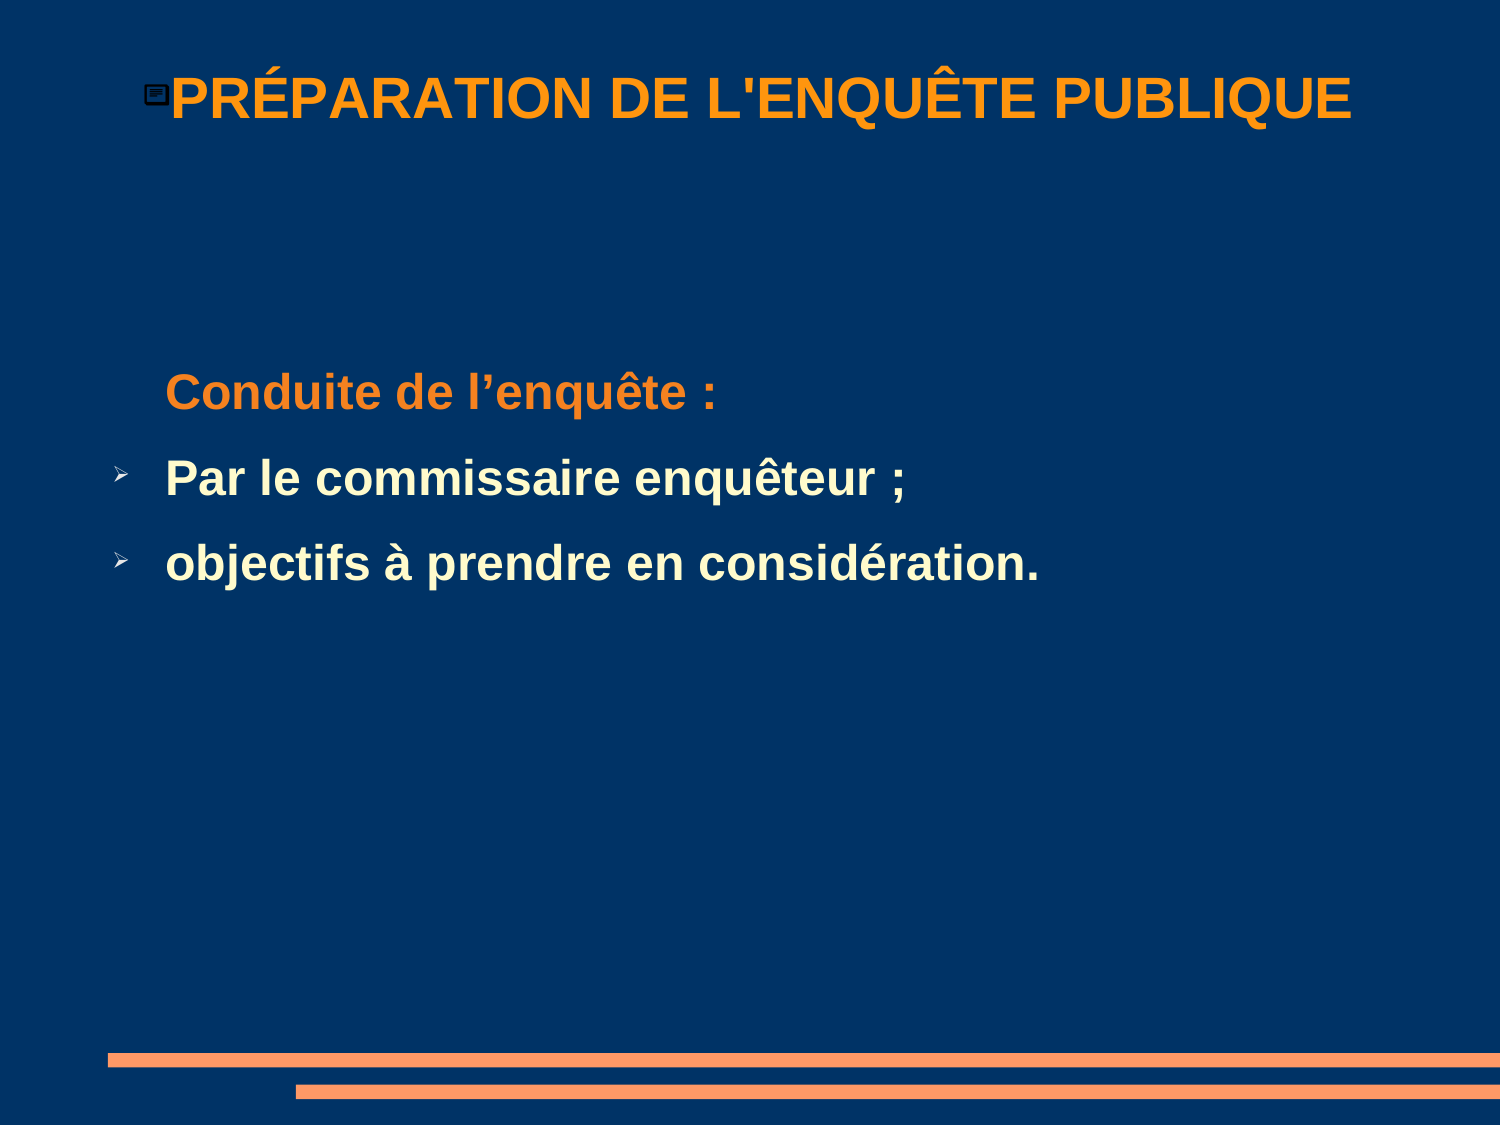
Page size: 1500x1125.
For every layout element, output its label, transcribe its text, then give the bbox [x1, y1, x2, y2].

list Conduite de l’enquête : Par le commissaire enquêteur ; objectifs à prendre en considération. [94, 180, 1400, 1016]
title PRÉPARATION DE L'ENQUÊTE PUBLIQUE [84, 49, 1413, 148]
